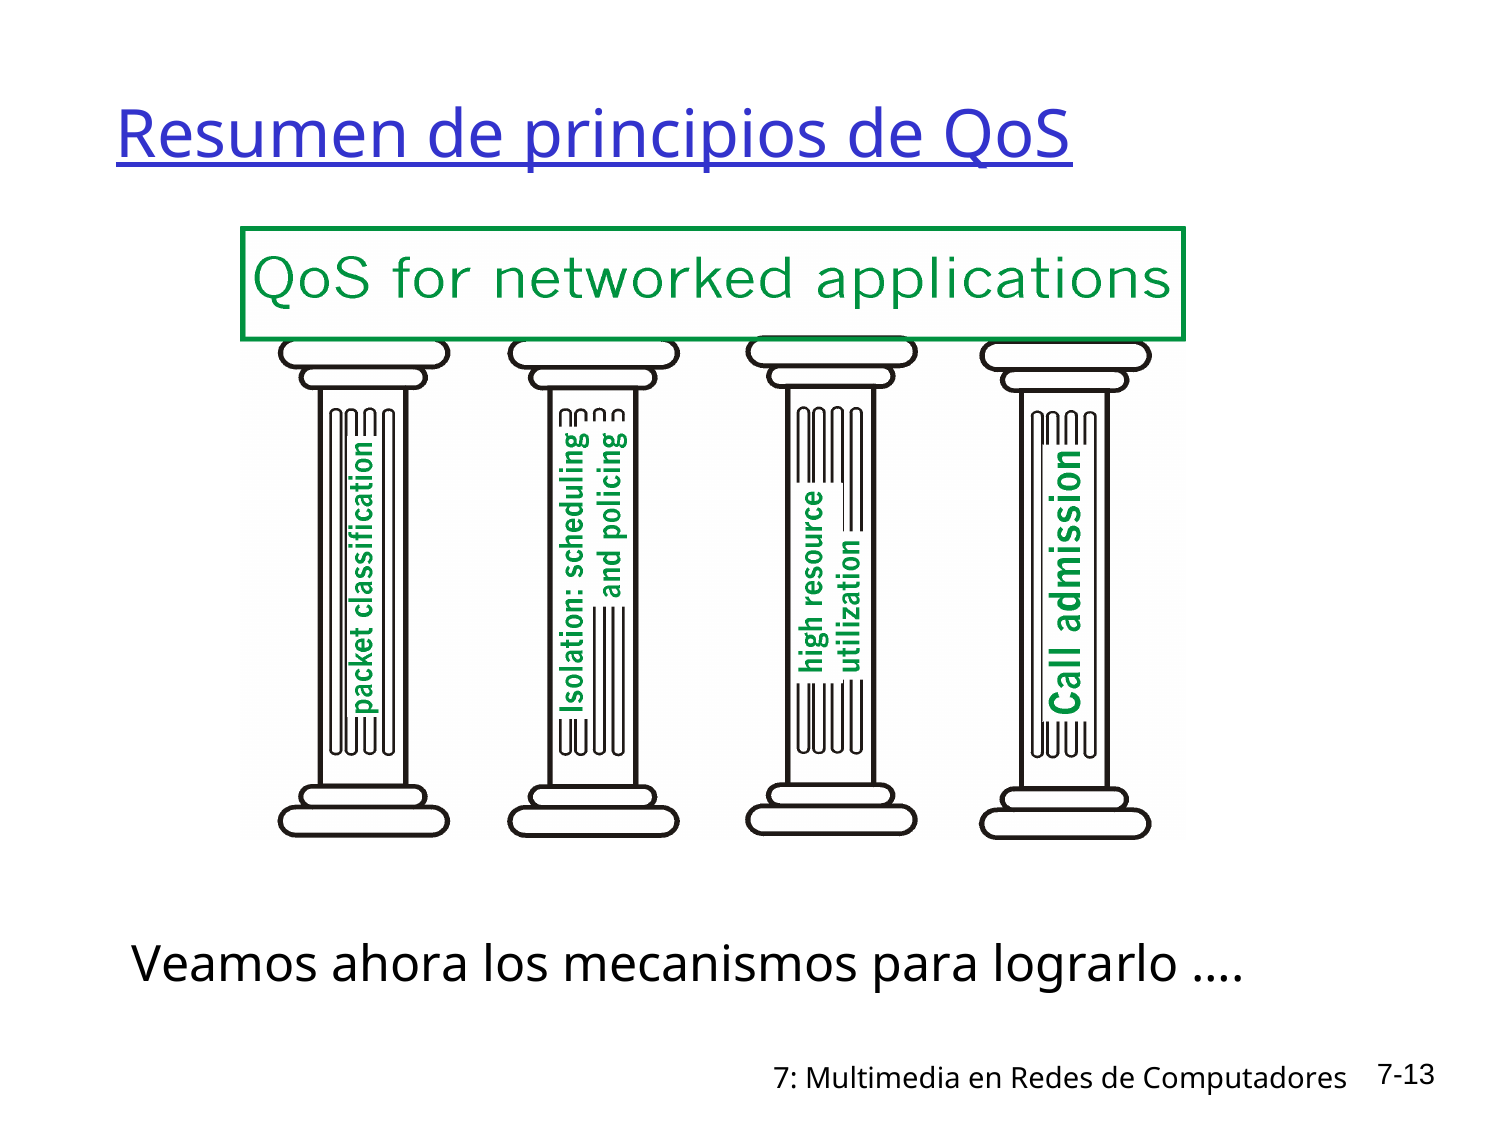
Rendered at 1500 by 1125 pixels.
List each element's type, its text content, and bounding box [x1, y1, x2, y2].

text_box Veamos ahora los mecanismos para lograrlo …. [116, 923, 1261, 1000]
picture [240, 226, 1186, 840]
title Resumen de principios de QoS [101, 59, 1377, 203]
